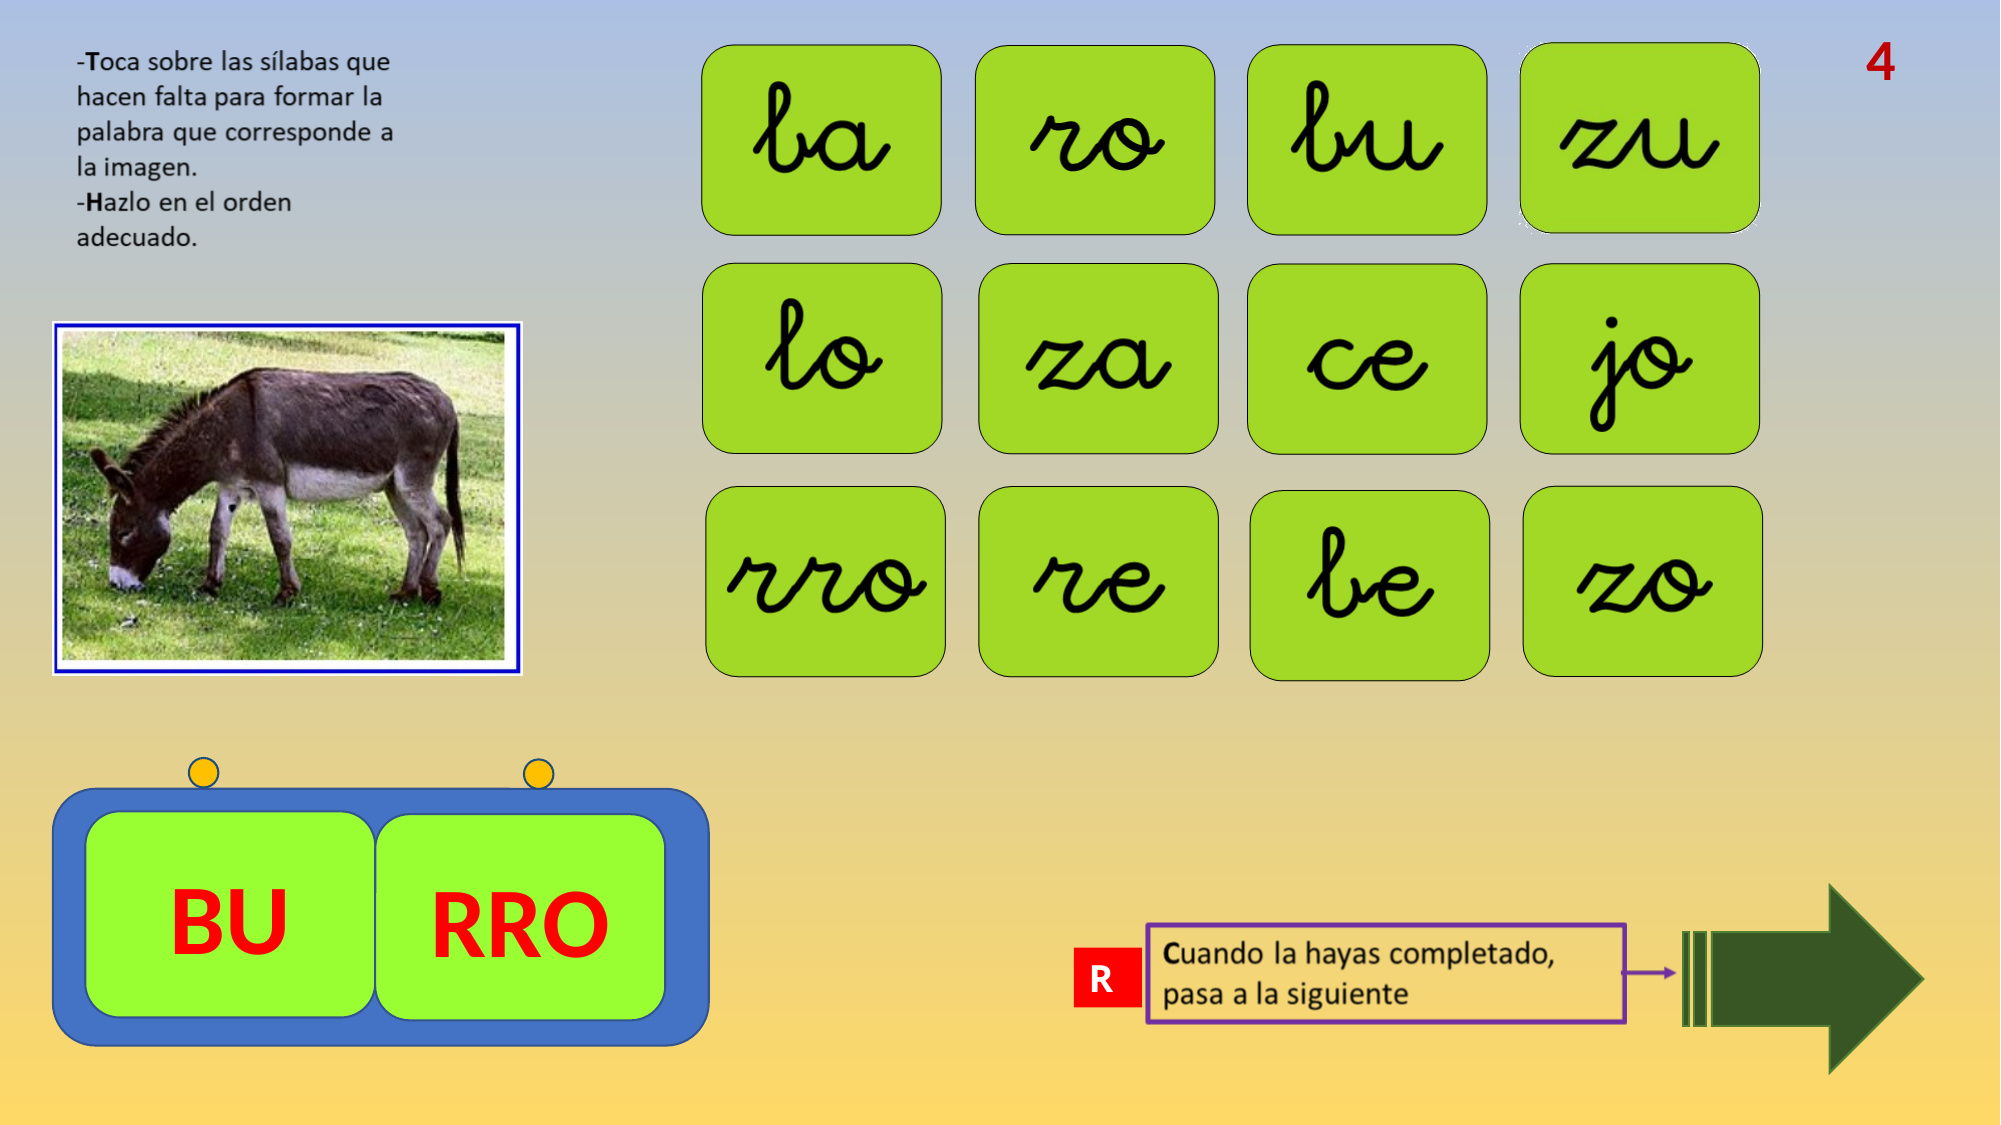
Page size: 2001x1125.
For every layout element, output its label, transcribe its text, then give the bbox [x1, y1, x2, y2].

text_box RRO [375, 814, 666, 1021]
picture [705, 485, 947, 678]
text_box 4 [1851, 14, 1953, 100]
picture [1141, 921, 1691, 1034]
picture [58, 34, 431, 272]
picture [1519, 42, 1761, 234]
text_box R [1073, 947, 1141, 1008]
picture [1246, 263, 1488, 455]
picture [1522, 485, 1764, 678]
text_box [1711, 885, 1924, 1073]
picture [1249, 489, 1491, 682]
picture [701, 262, 943, 455]
text_box [52, 757, 709, 1046]
text_box [1694, 932, 1707, 1026]
picture [1246, 44, 1488, 236]
picture [974, 44, 1216, 237]
picture [1519, 263, 1761, 455]
picture [978, 262, 1220, 455]
picture [978, 485, 1220, 678]
picture [701, 44, 943, 236]
picture [52, 321, 523, 677]
text_box BU [85, 811, 375, 1018]
